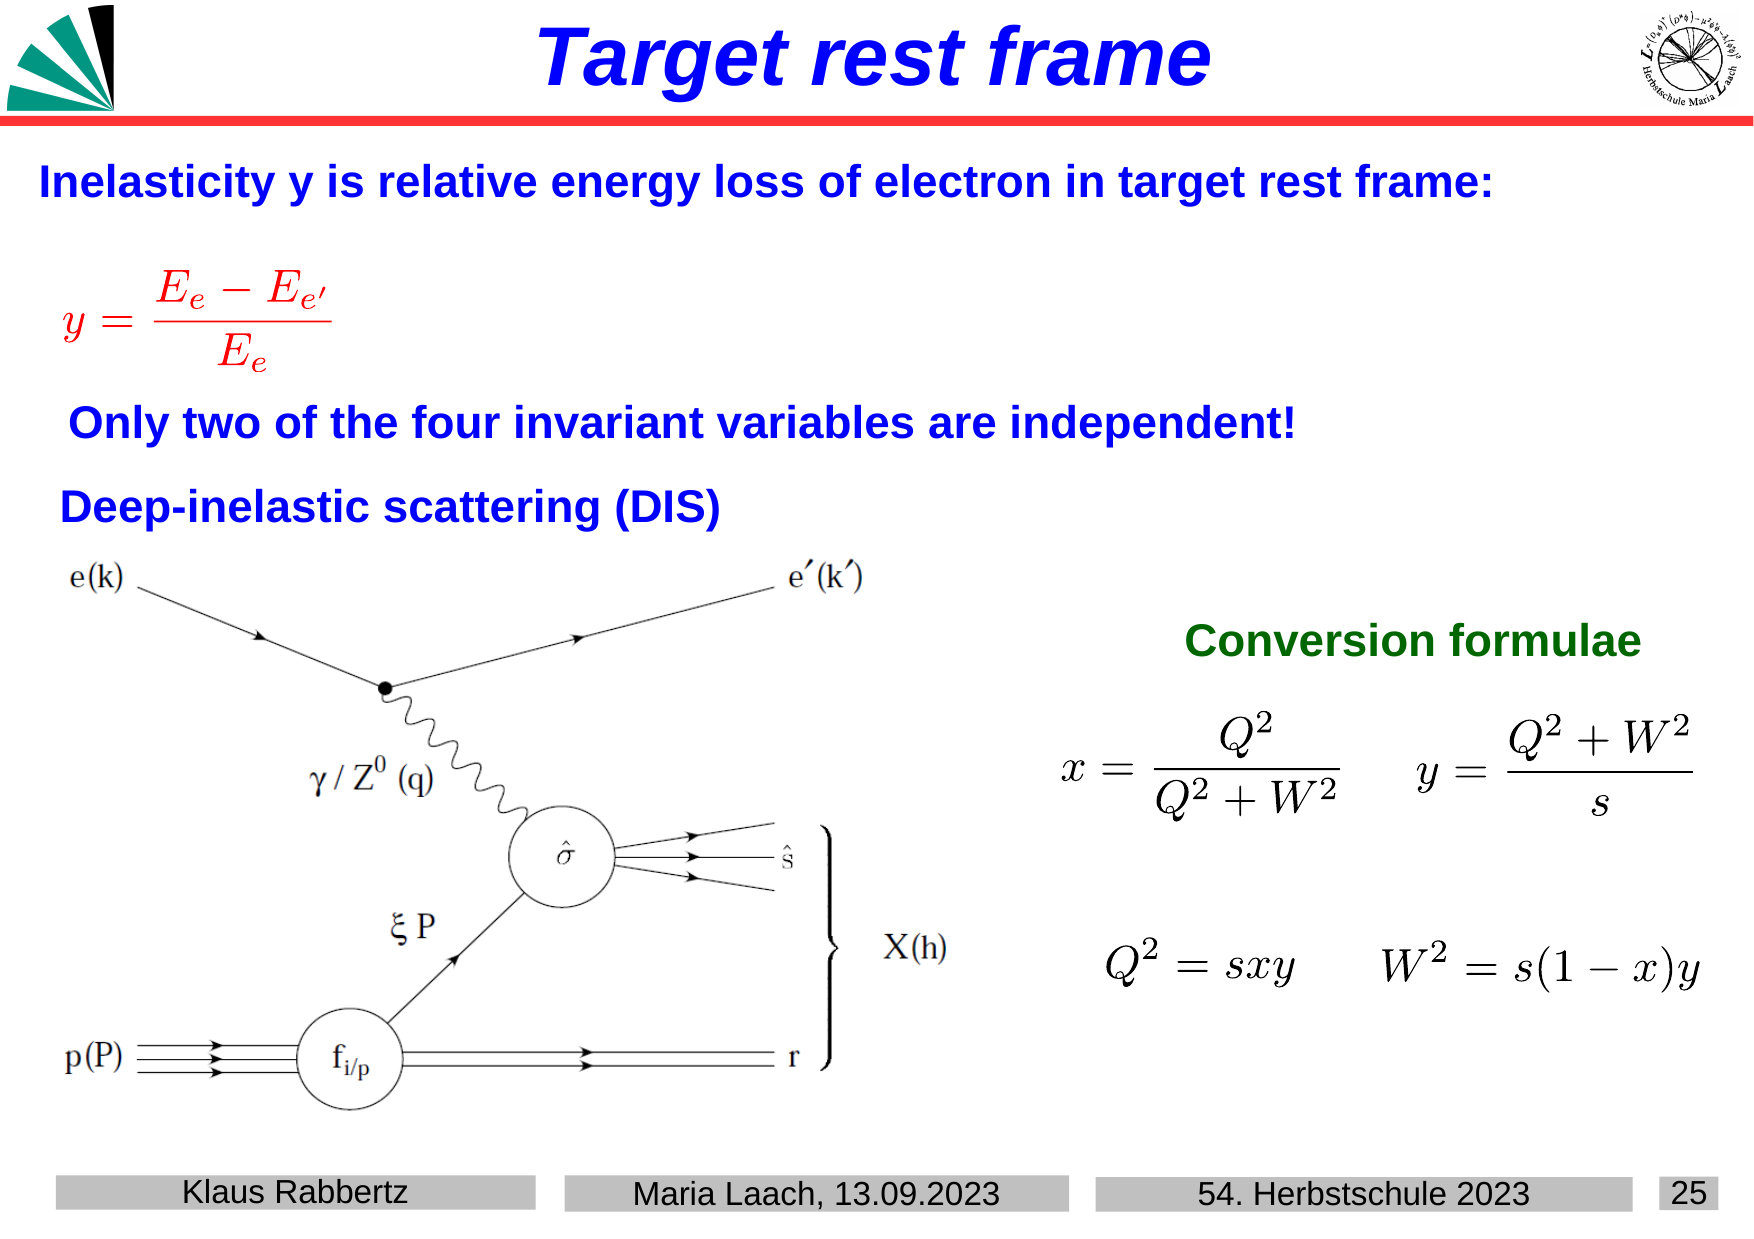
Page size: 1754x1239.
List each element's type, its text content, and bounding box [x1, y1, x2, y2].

title Target rest frame [129, 0, 1617, 114]
picture [7, 5, 114, 112]
picture [61, 269, 332, 372]
picture [1060, 711, 1340, 822]
picture [55, 552, 955, 1119]
picture [1415, 714, 1693, 816]
picture [1641, 11, 1741, 106]
text_box Only two of the four invariant variables are independent! [56, 391, 1310, 455]
picture [1379, 940, 1702, 993]
text_box Inelasticity y is relative energy loss of electron in target rest frame: [26, 150, 1508, 214]
text_box Deep-inelastic scattering (DIS) [47, 475, 748, 549]
text_box Conversion formulae [1172, 608, 1655, 673]
picture [1104, 937, 1297, 988]
